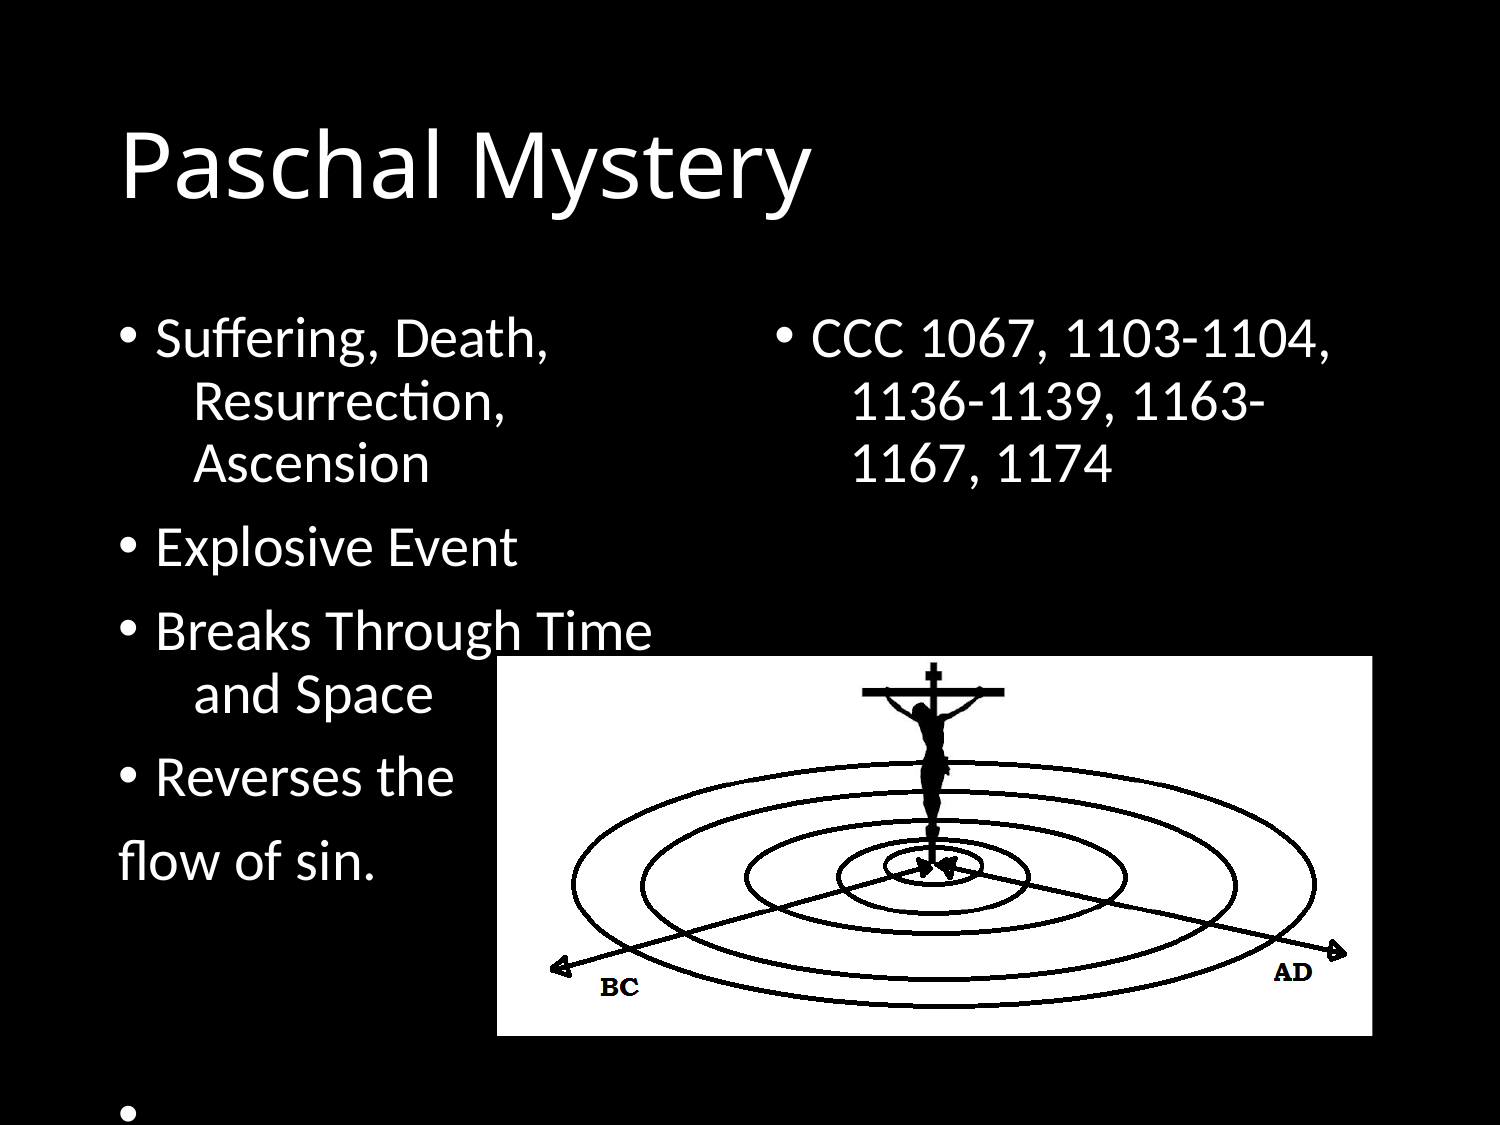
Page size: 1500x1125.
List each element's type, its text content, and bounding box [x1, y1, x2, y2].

title Paschal Mystery [103, 59, 1397, 278]
list Suffering, Death, Resurrection, Ascension Explosive Event Breaks Through Time and Space Reverses the flow of sin. [103, 299, 741, 1014]
picture [497, 656, 1373, 1036]
list CCC 1067, 1103-1104, 1136-1139, 1163-1167, 1174 [759, 299, 1397, 1014]
